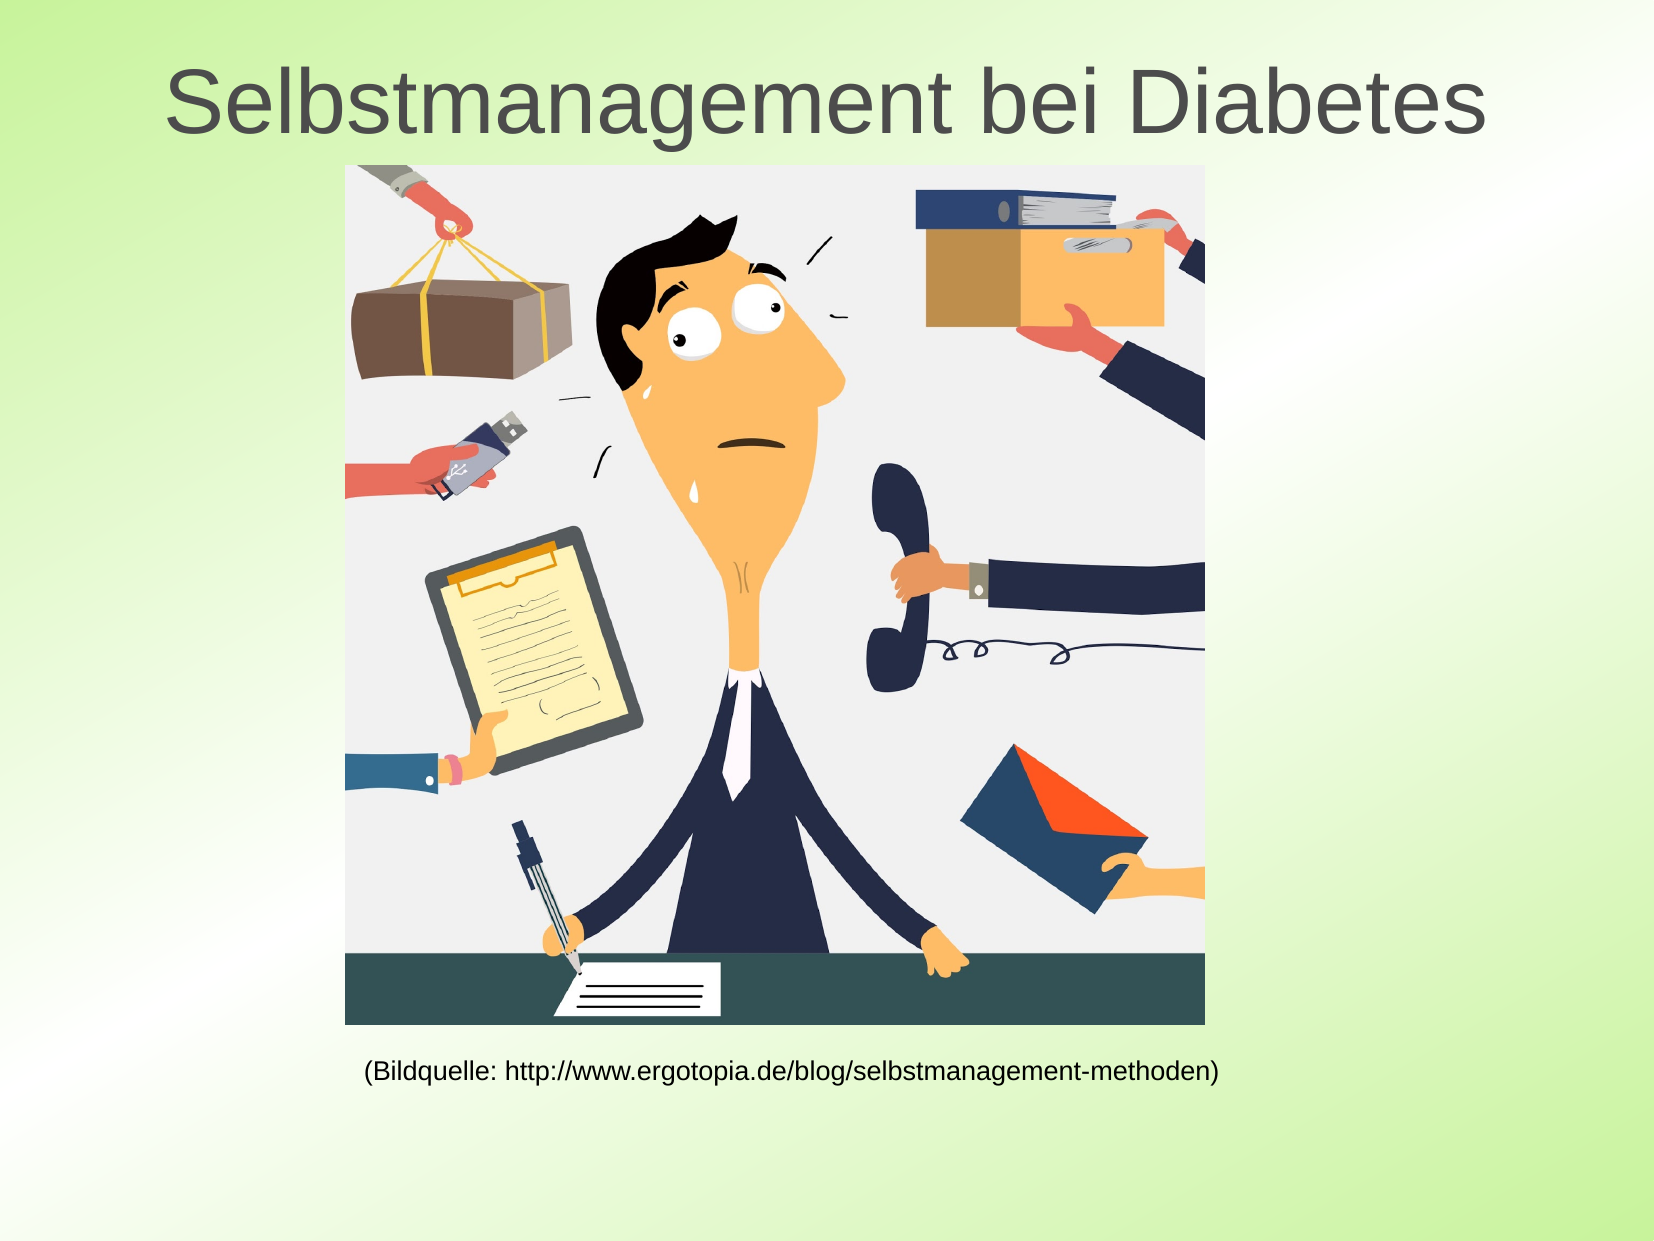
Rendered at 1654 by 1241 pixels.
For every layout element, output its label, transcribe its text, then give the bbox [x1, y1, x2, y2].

picture [345, 165, 1205, 1025]
text_box (Bildquelle: http://www.ergotopia.de/blog/selbstmanagement-methoden) [118, 1048, 1465, 1094]
title Selbstmanagement bei Diabetes [82, 49, 1571, 154]
